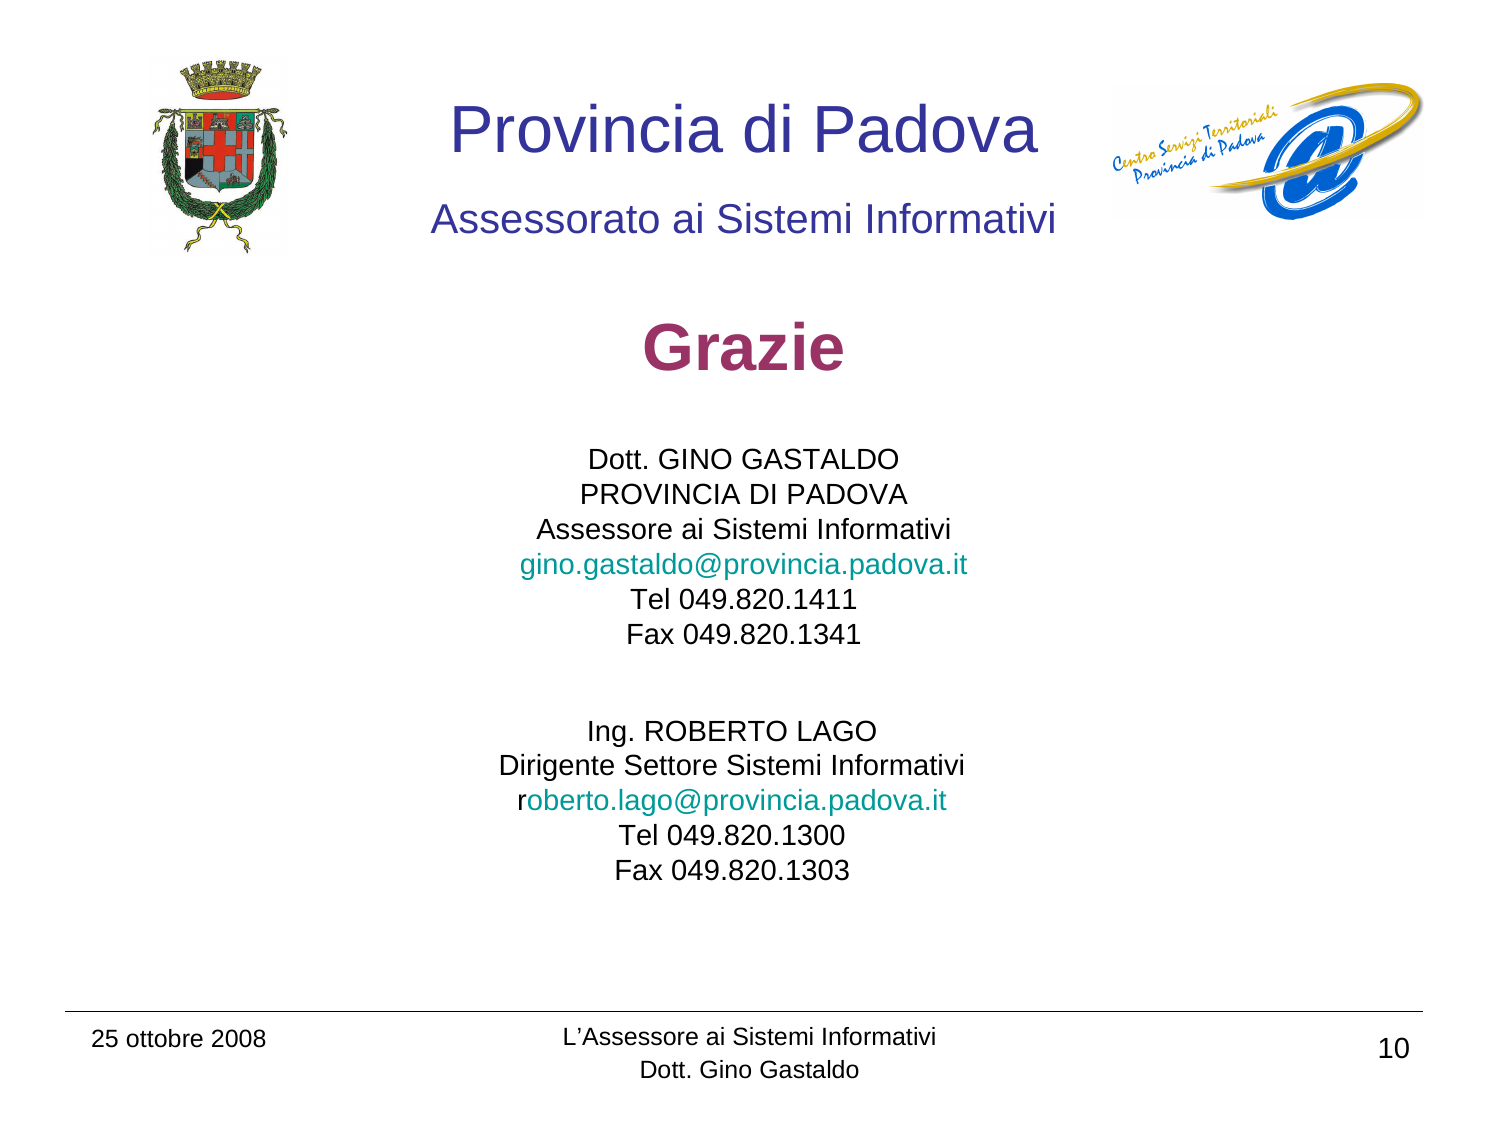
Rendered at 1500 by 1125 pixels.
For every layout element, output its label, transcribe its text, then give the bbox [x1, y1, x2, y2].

picture [149, 54, 290, 256]
list Grazie [430, 302, 1057, 409]
text_box Dott. GINO GASTALDO PROVINCIA DI PADOVA Assessore ai Sistemi Informativi gino.gastaldo@provincia.padova.it Tel 049.820.1411 Fax 049.820.1341 [501, 432, 987, 658]
text_box Ing. ROBERTO LAGO Dirigente Settore Sistemi Informativi roberto.lago@provincia.padova.it Tel 049.820.1300 Fax 049.820.1303 [360, 704, 1105, 983]
picture [1113, 83, 1424, 220]
